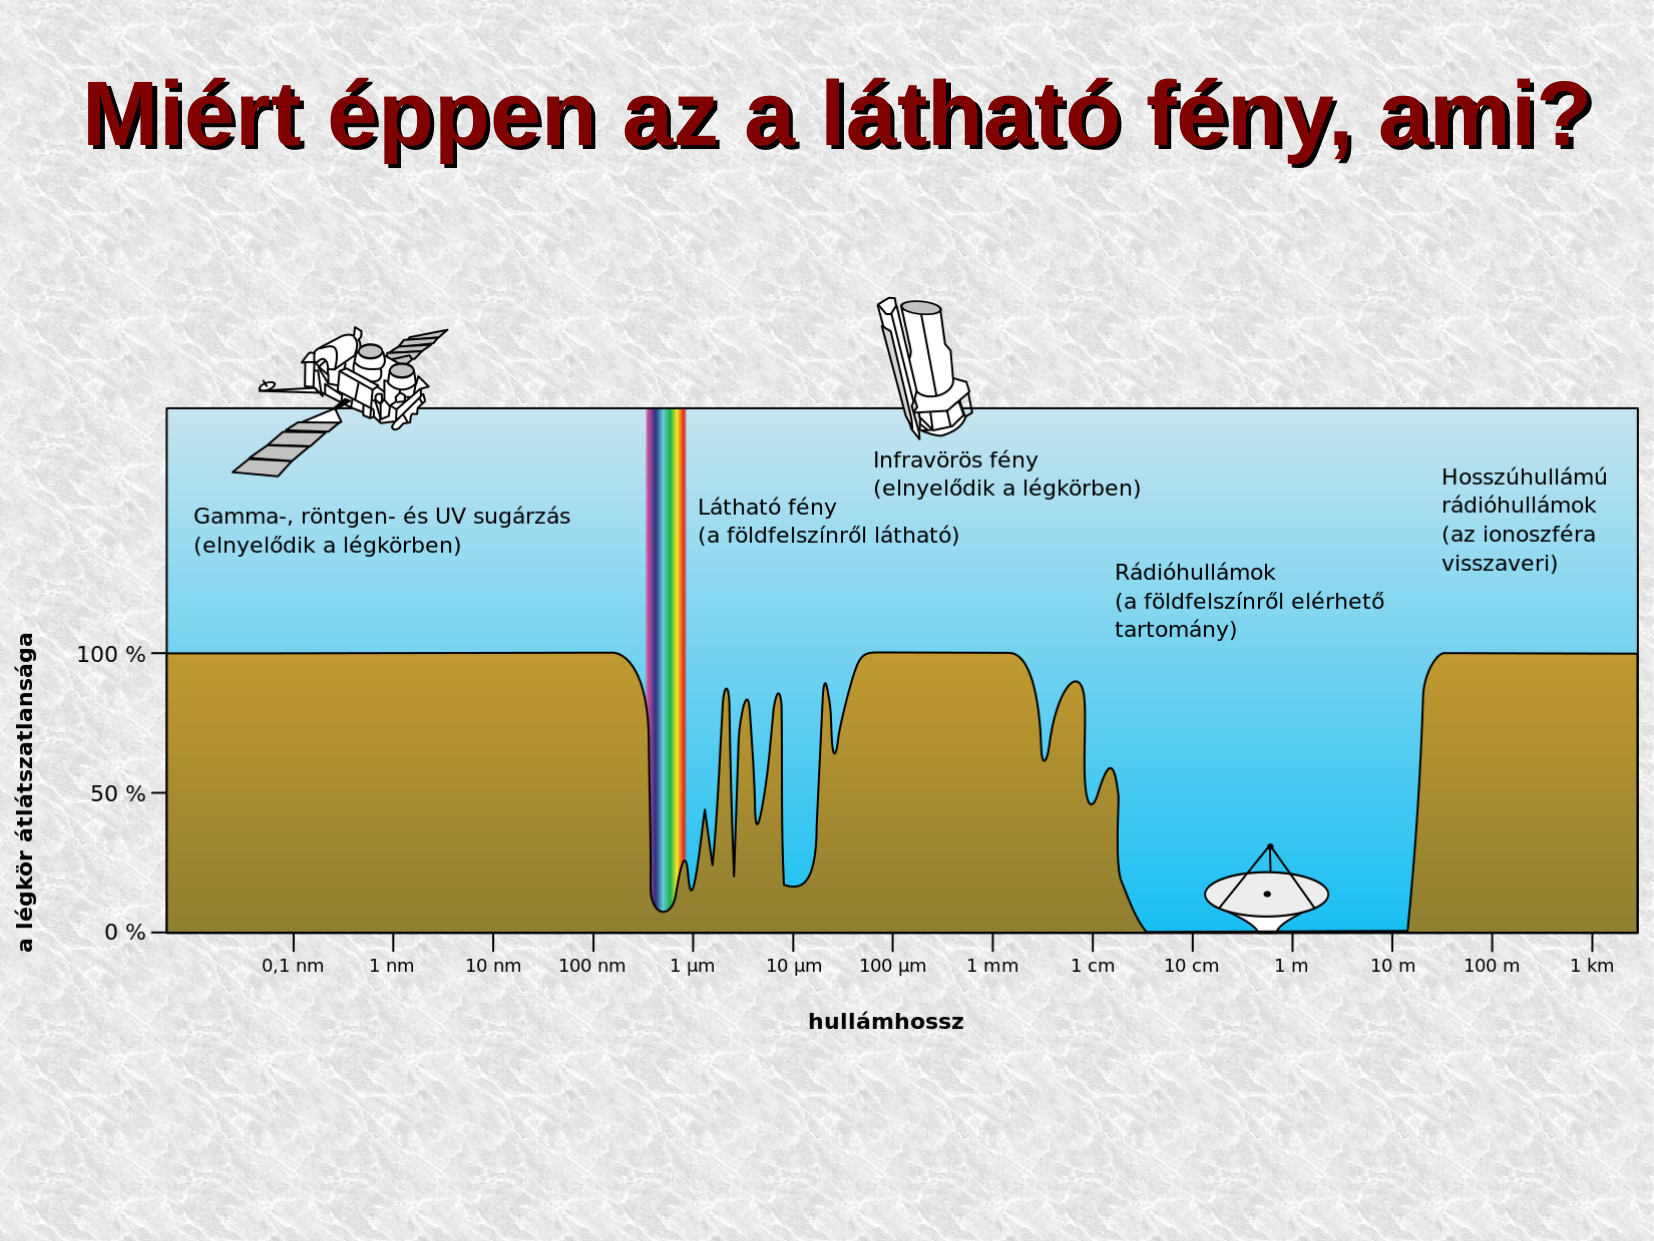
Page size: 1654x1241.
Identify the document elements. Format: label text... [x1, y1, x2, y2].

title Miért éppen az a látható fény, ami? [65, 43, 1613, 184]
picture [0, 0, 1654, 1241]
